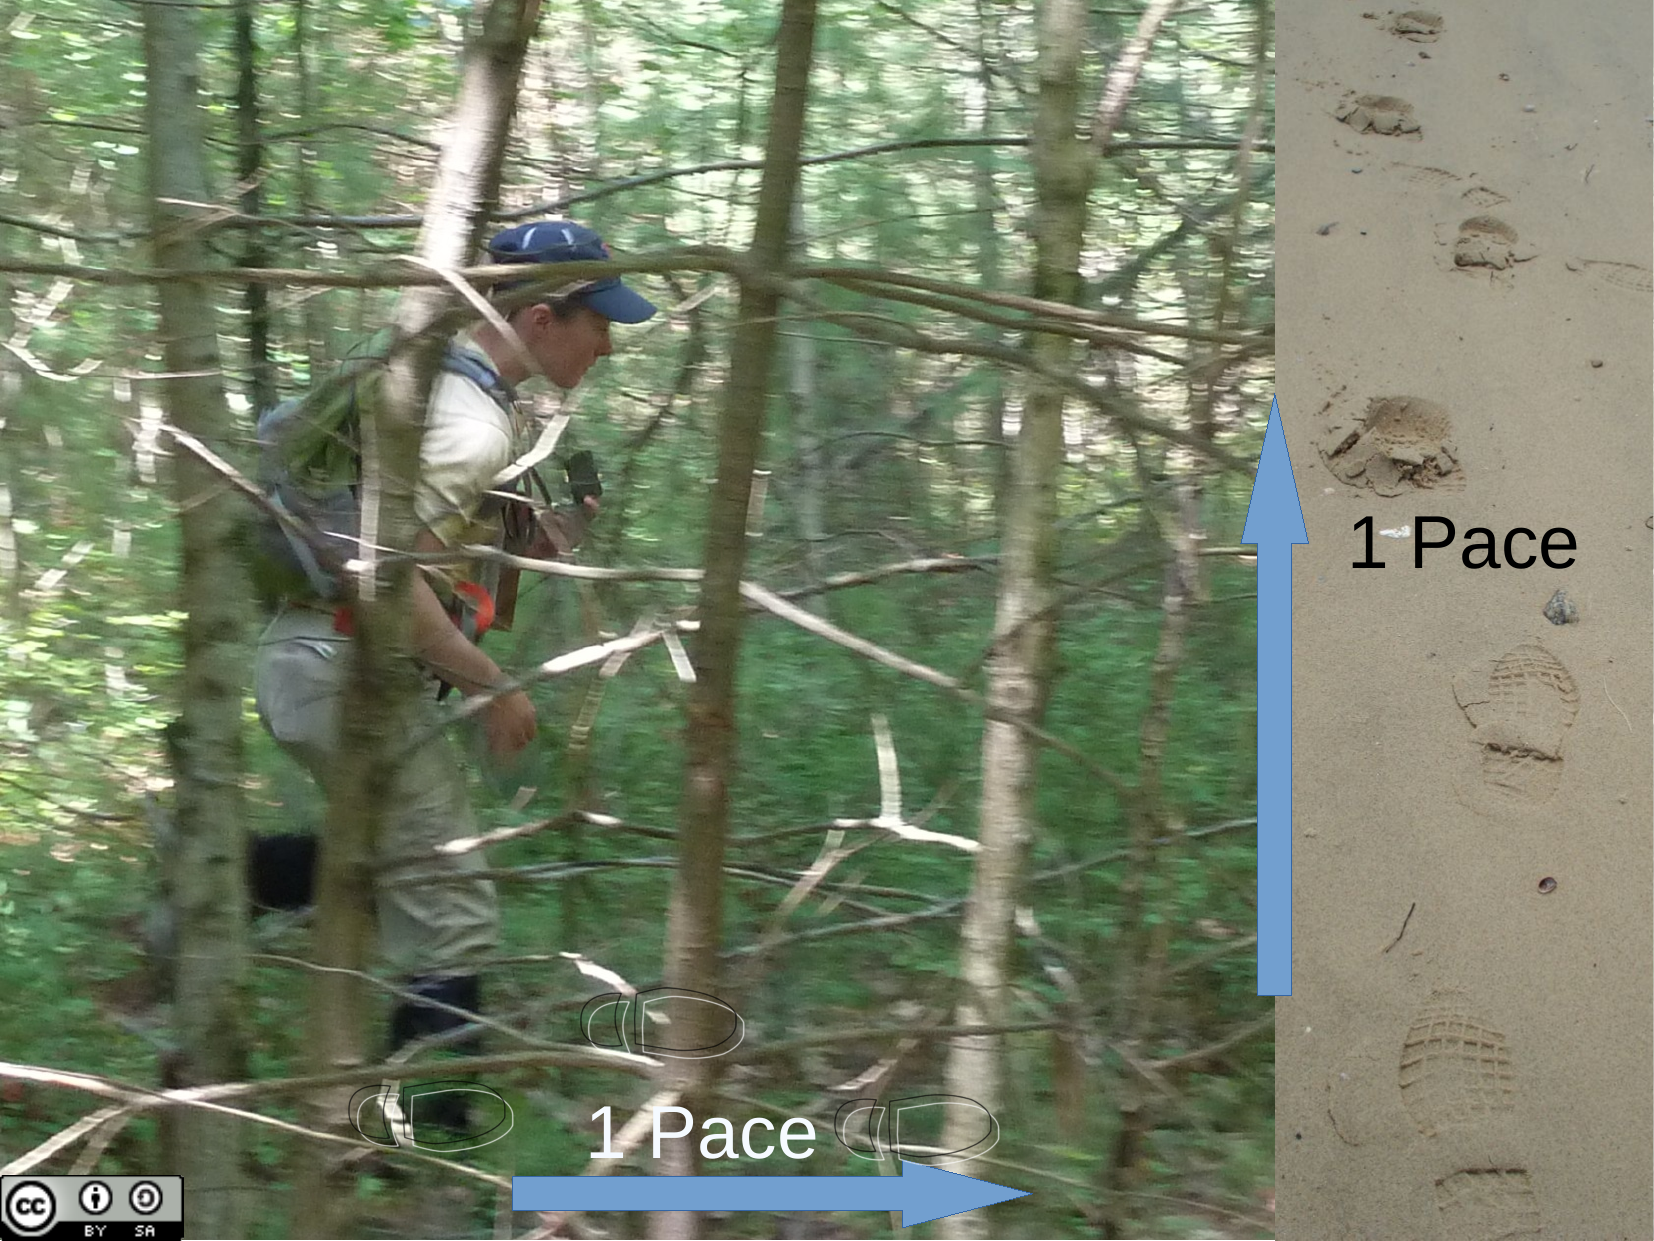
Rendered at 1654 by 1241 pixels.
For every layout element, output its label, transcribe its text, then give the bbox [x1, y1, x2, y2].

picture [0, 0, 1654, 1241]
text_box [1240, 393, 1309, 996]
text_box [512, 1176, 1033, 1228]
text_box 1 Pace [1332, 493, 1596, 592]
text_box 1 Pace [570, 1083, 834, 1183]
